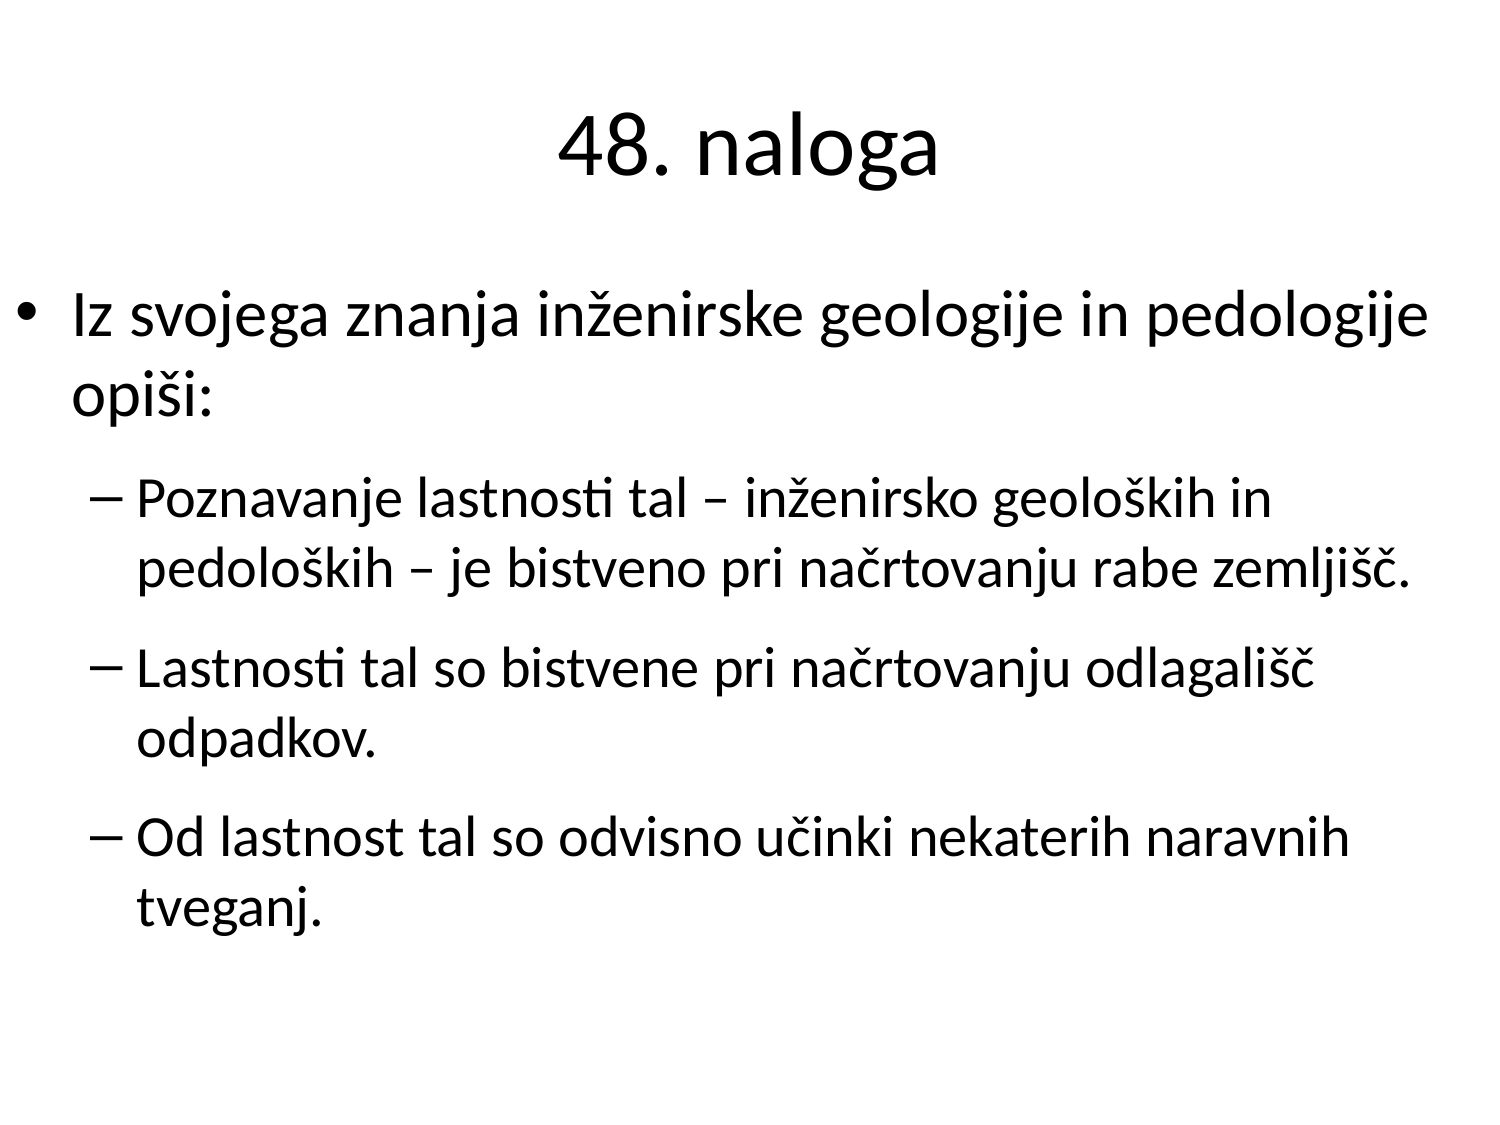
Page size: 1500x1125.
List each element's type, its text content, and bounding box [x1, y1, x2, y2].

list Iz svojega znanja inženirske geologije in pedologije opiši: Poznavanje lastnosti tal – inženirsko geoloških in pedoloških – je bistveno pri načrtovanju rabe zemljišč. Lastnosti tal so bistvene pri načrtovanju odlagališč odpadkov. Od lastnost tal so odvisno učinki nekaterih naravnih tveganj. [0, 262, 1500, 1005]
title 48. naloga [75, 45, 1425, 233]
